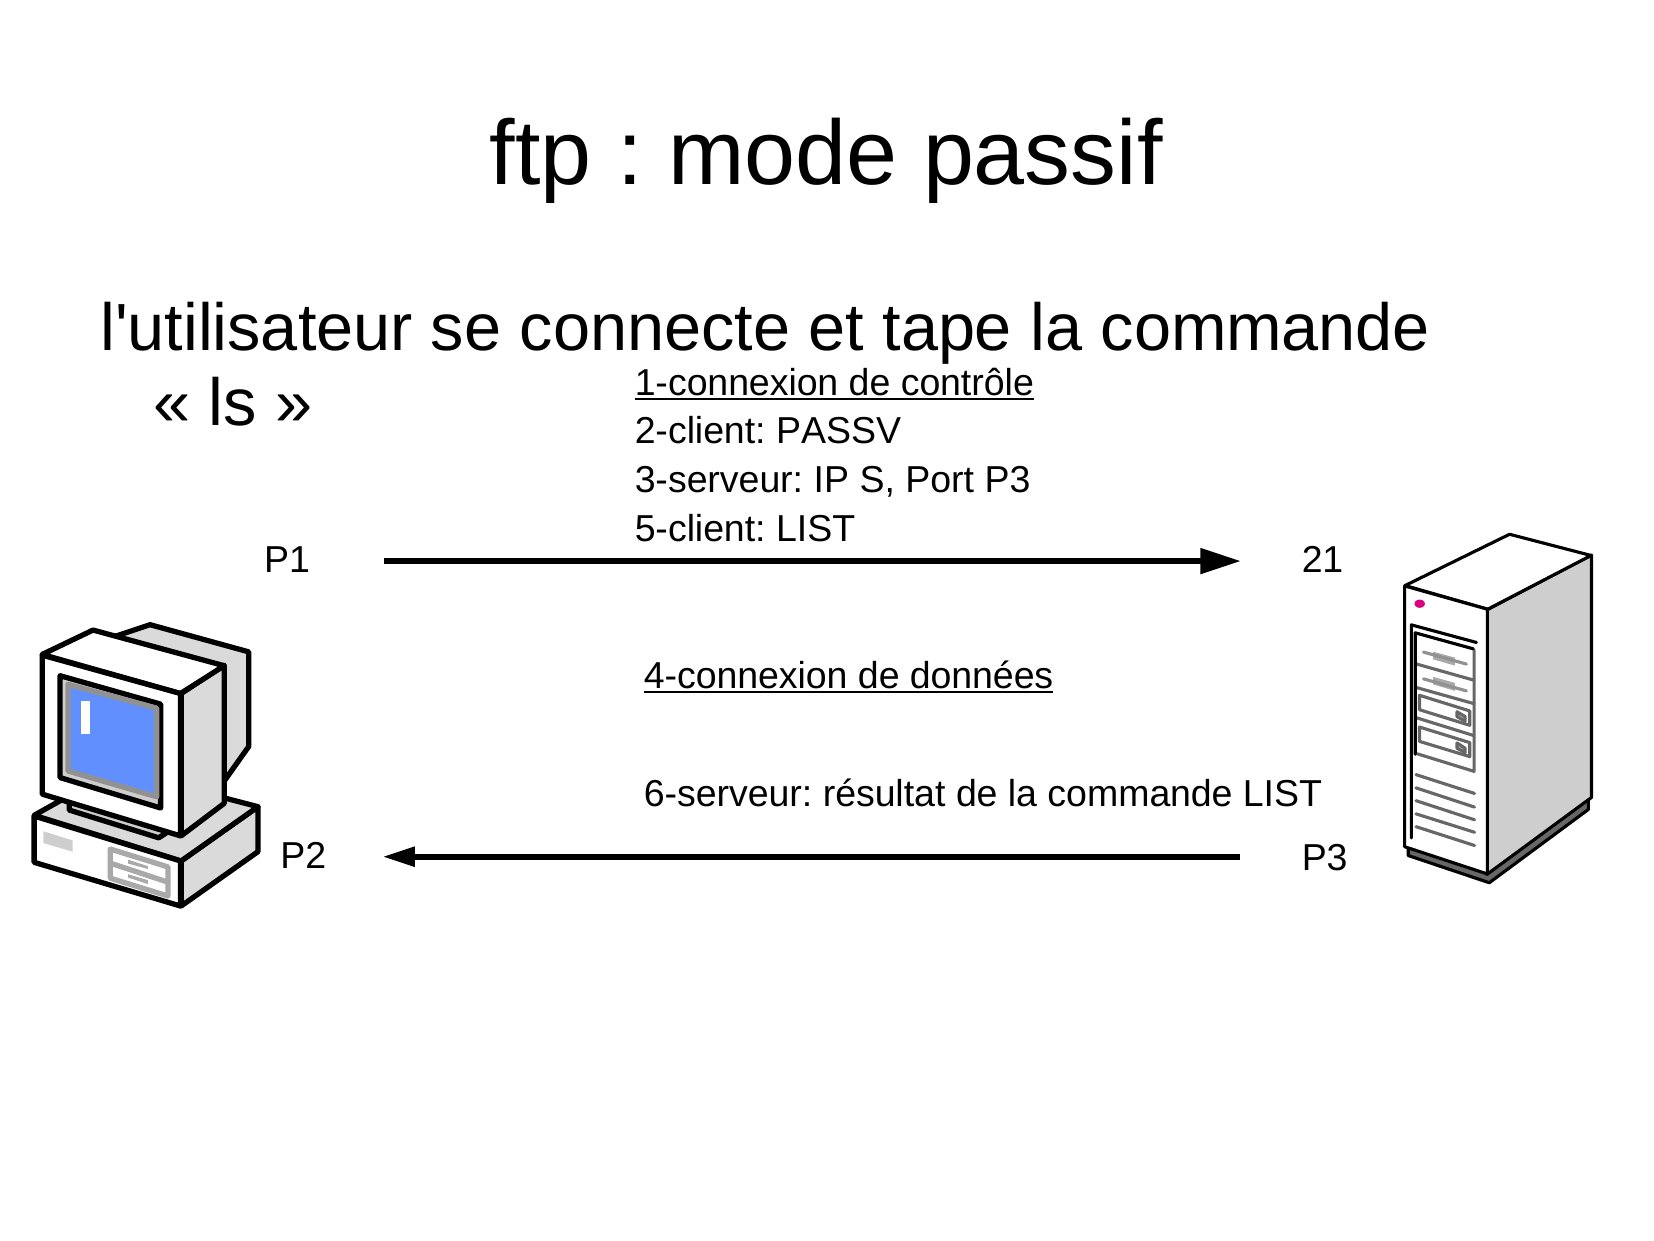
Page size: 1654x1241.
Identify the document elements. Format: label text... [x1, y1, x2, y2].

picture [1571, 531, 1595, 886]
list l'utilisateur se connecte et tape la commande « ls » [82, 290, 1571, 1109]
picture [29, 620, 82, 912]
text_box 2-client: PASSV [620, 402, 1093, 451]
text_box P1 [249, 531, 325, 593]
text_box 3-serveur: IP S, Port P3 [620, 451, 1211, 513]
title ftp : mode passif [82, 49, 1571, 257]
